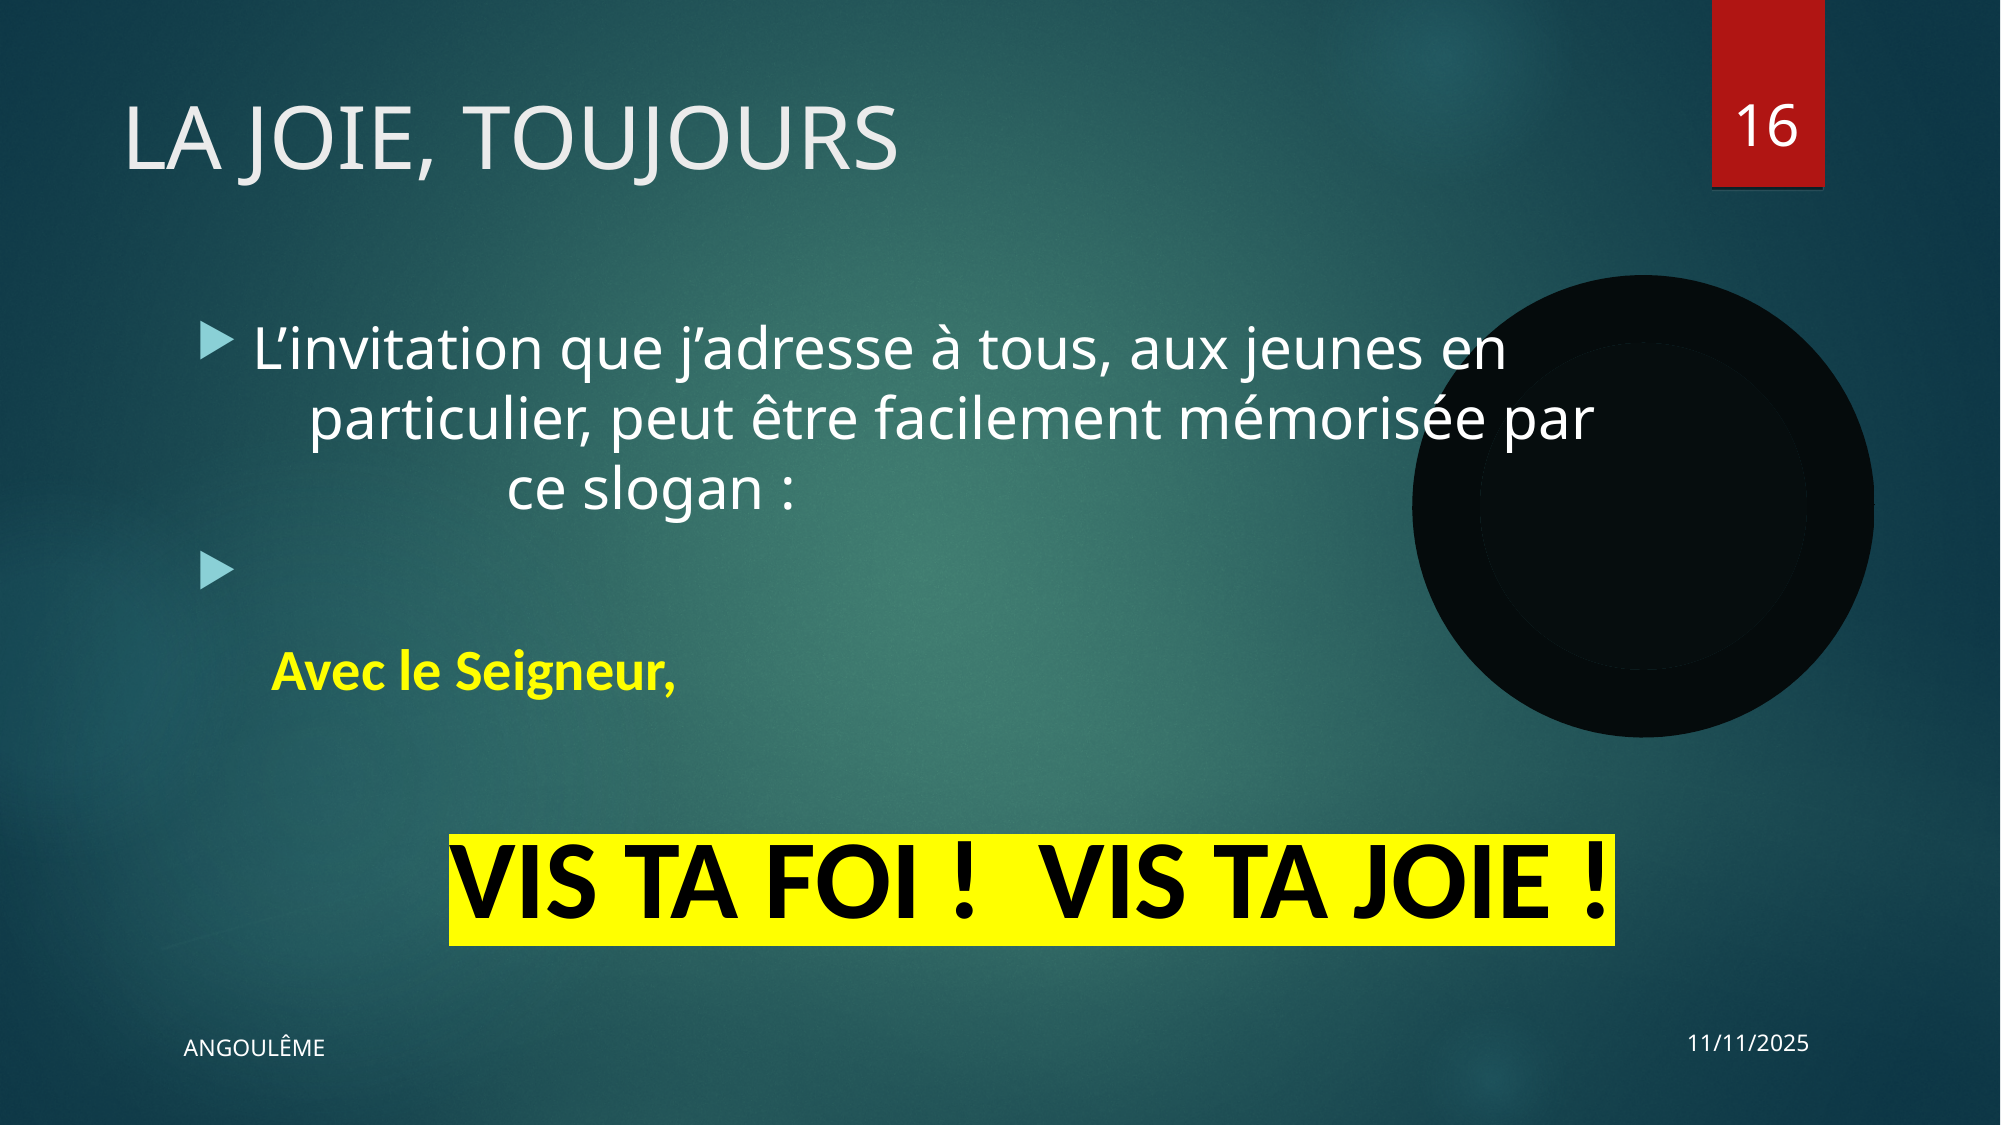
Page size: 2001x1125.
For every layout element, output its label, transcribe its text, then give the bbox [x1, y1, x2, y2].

title LA JOIE, TOUJOURS [106, 74, 1649, 305]
text_box [1698, 48, 1836, 175]
text_box VIS TA JOIE ! [968, 798, 1634, 948]
text_box ANGOULÊME [168, 1025, 364, 1076]
text_box 11/11/2025 [1671, 1021, 1835, 1072]
text_box VIS TA FOI ! [409, 798, 968, 948]
list L’invitation que j’adresse à tous, aux jeunes en particulier, peut être facilement mémorisée par ce slogan : Avec le Seigneur, [181, 304, 1817, 1026]
